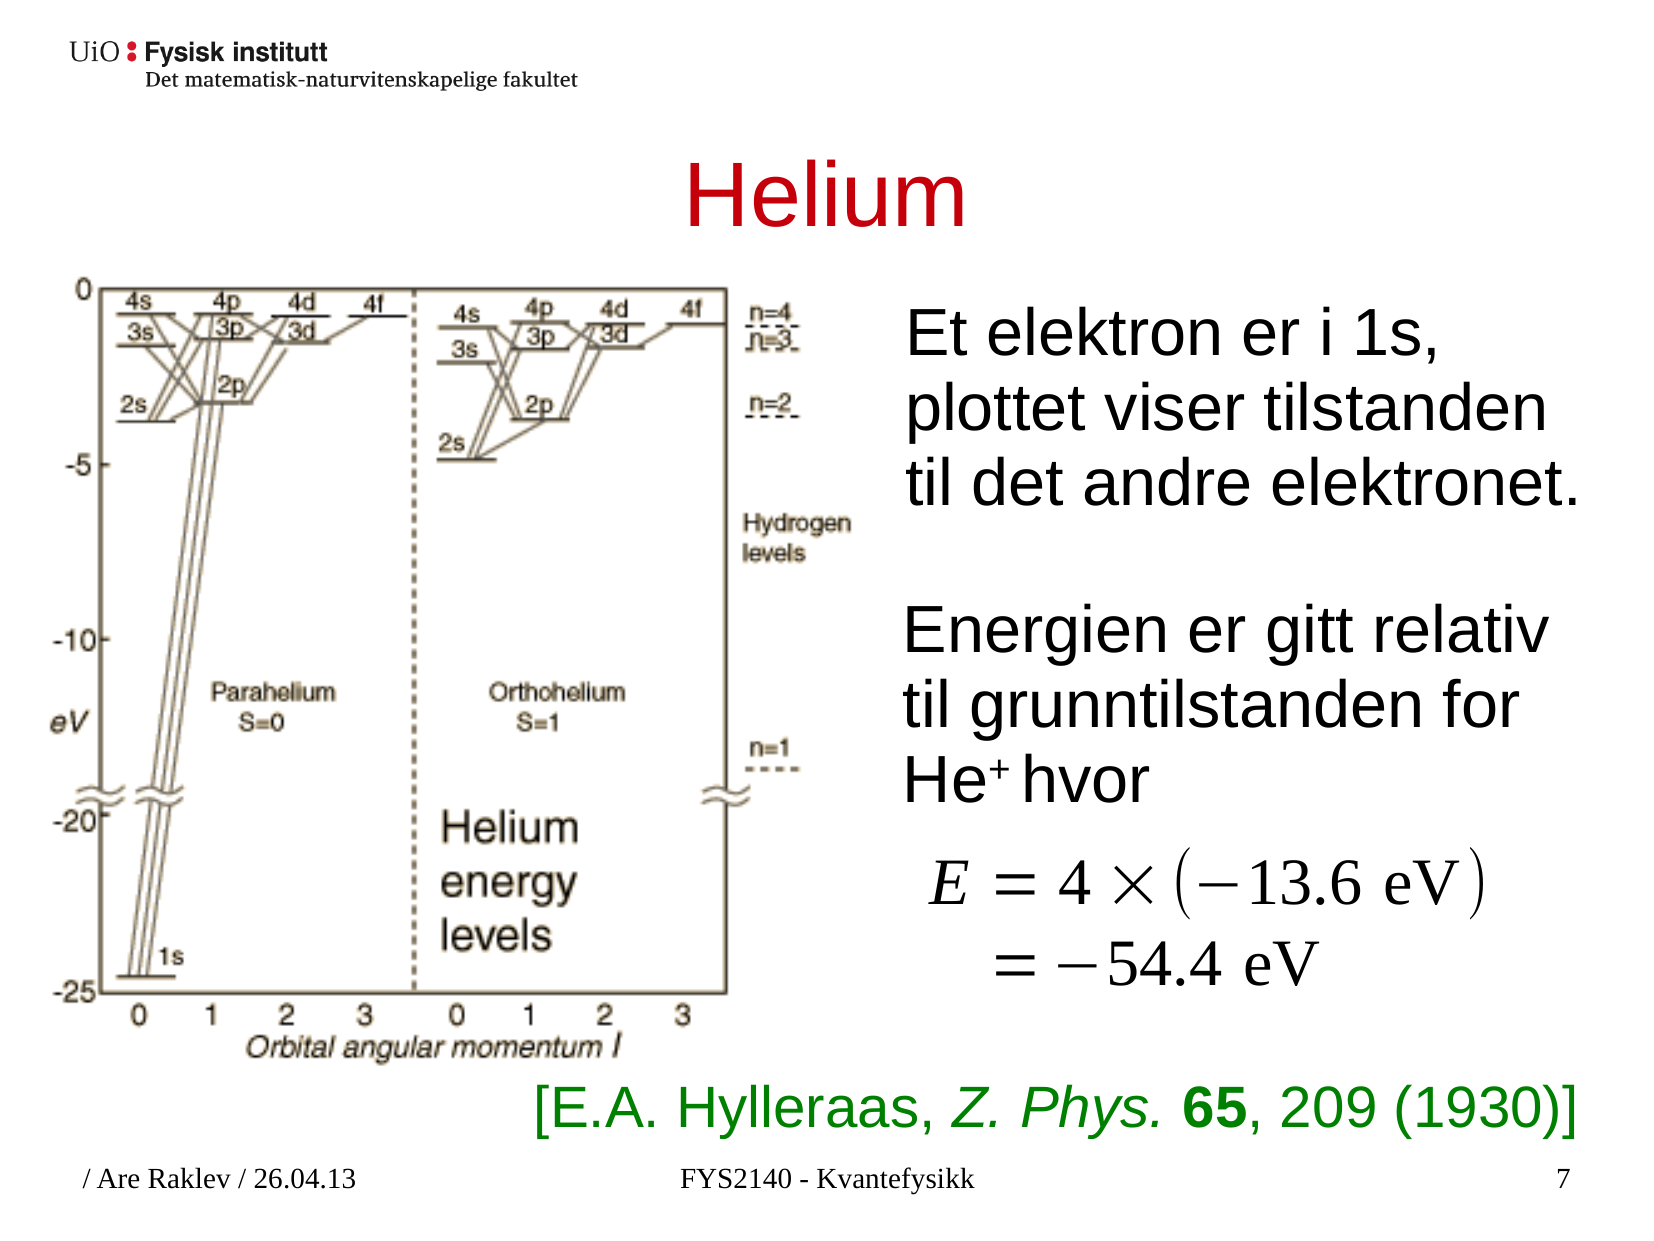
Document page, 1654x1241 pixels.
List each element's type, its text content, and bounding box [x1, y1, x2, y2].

title Helium [82, 90, 1571, 298]
text_box [E.A. Hylleraas, Z. Phys. 65, 209 (1930)] [519, 1067, 1607, 1148]
picture [68, 37, 581, 93]
text_box Et elektron er i 1s, plottet viser tilstanden til det andre elektronet. [890, 288, 1613, 527]
picture [31, 263, 869, 1071]
chart [918, 843, 1495, 1000]
text_box Energien er gitt relativ til grunntilstanden for He+ hvor [888, 584, 1601, 824]
